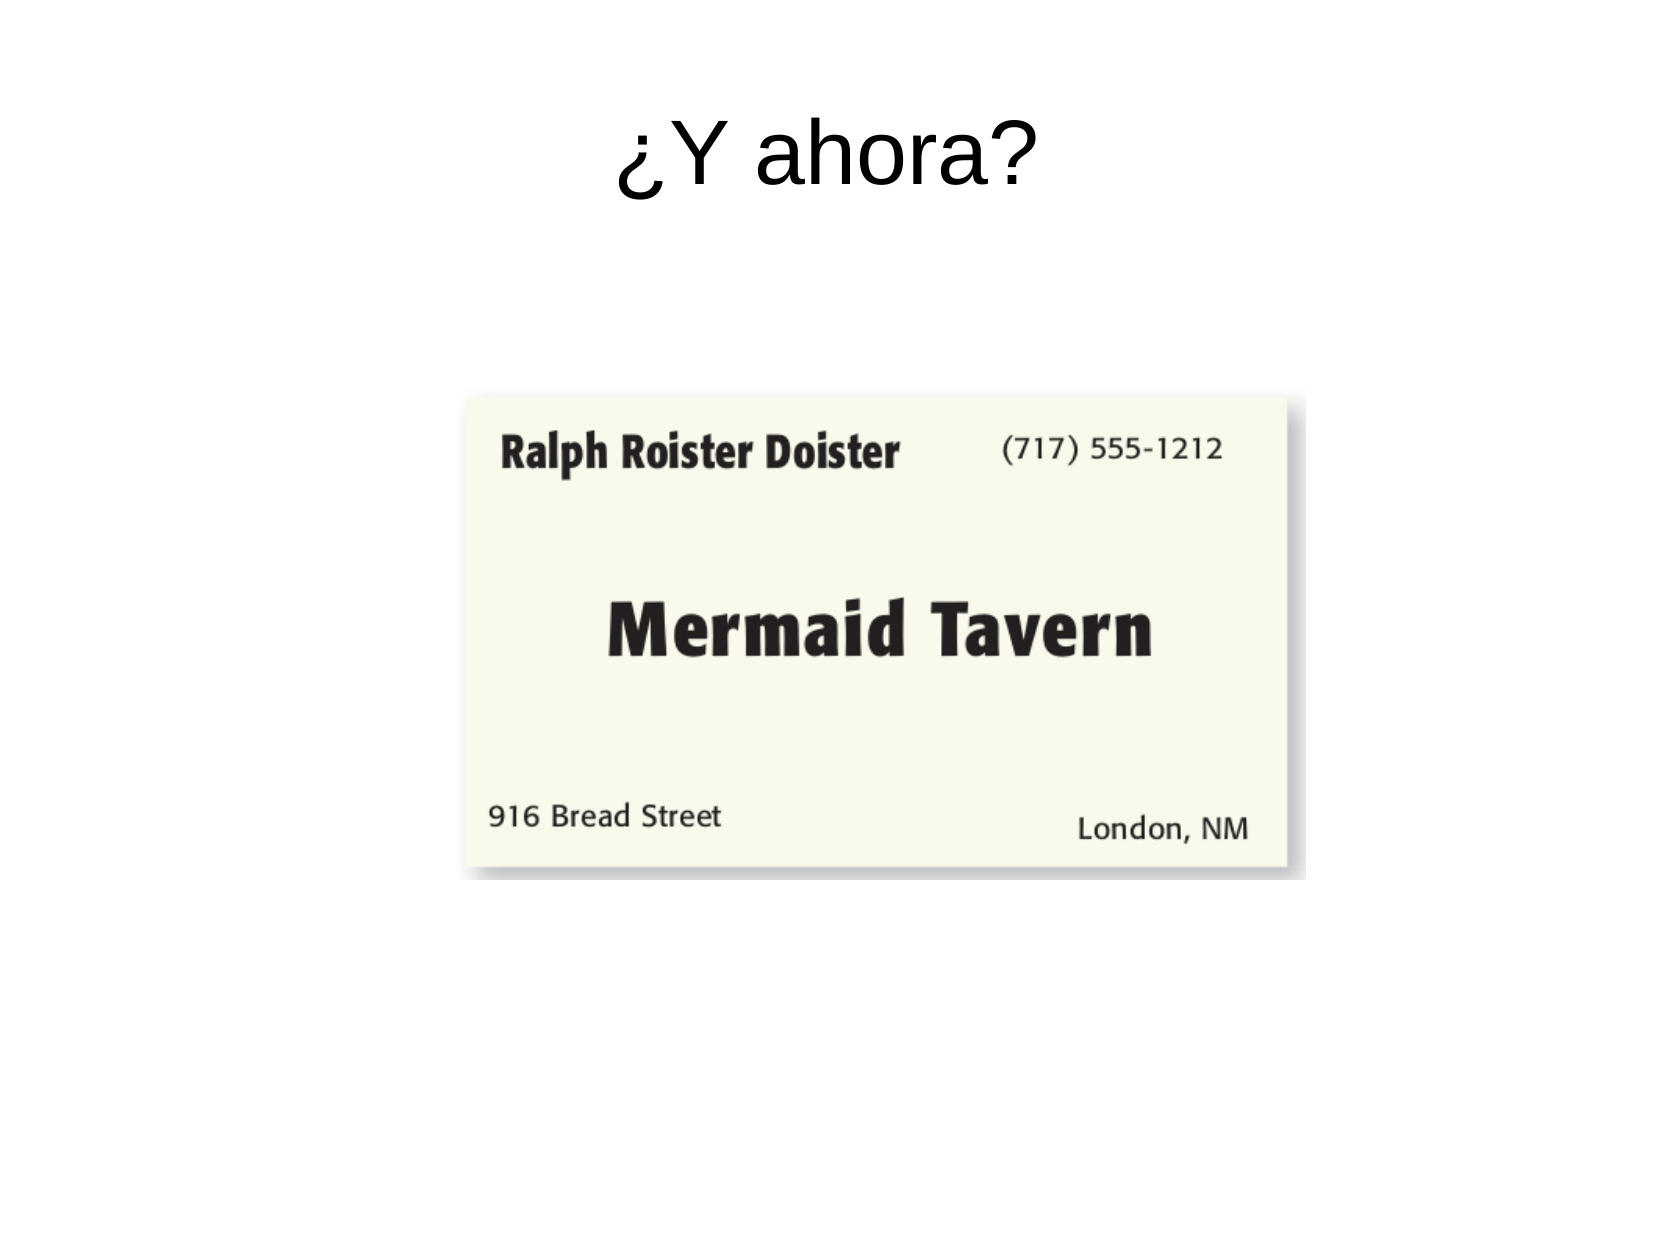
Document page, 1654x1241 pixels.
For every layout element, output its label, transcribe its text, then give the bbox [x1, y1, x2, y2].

picture [443, 379, 1306, 880]
title ¿Y ahora? [82, 49, 1571, 257]
